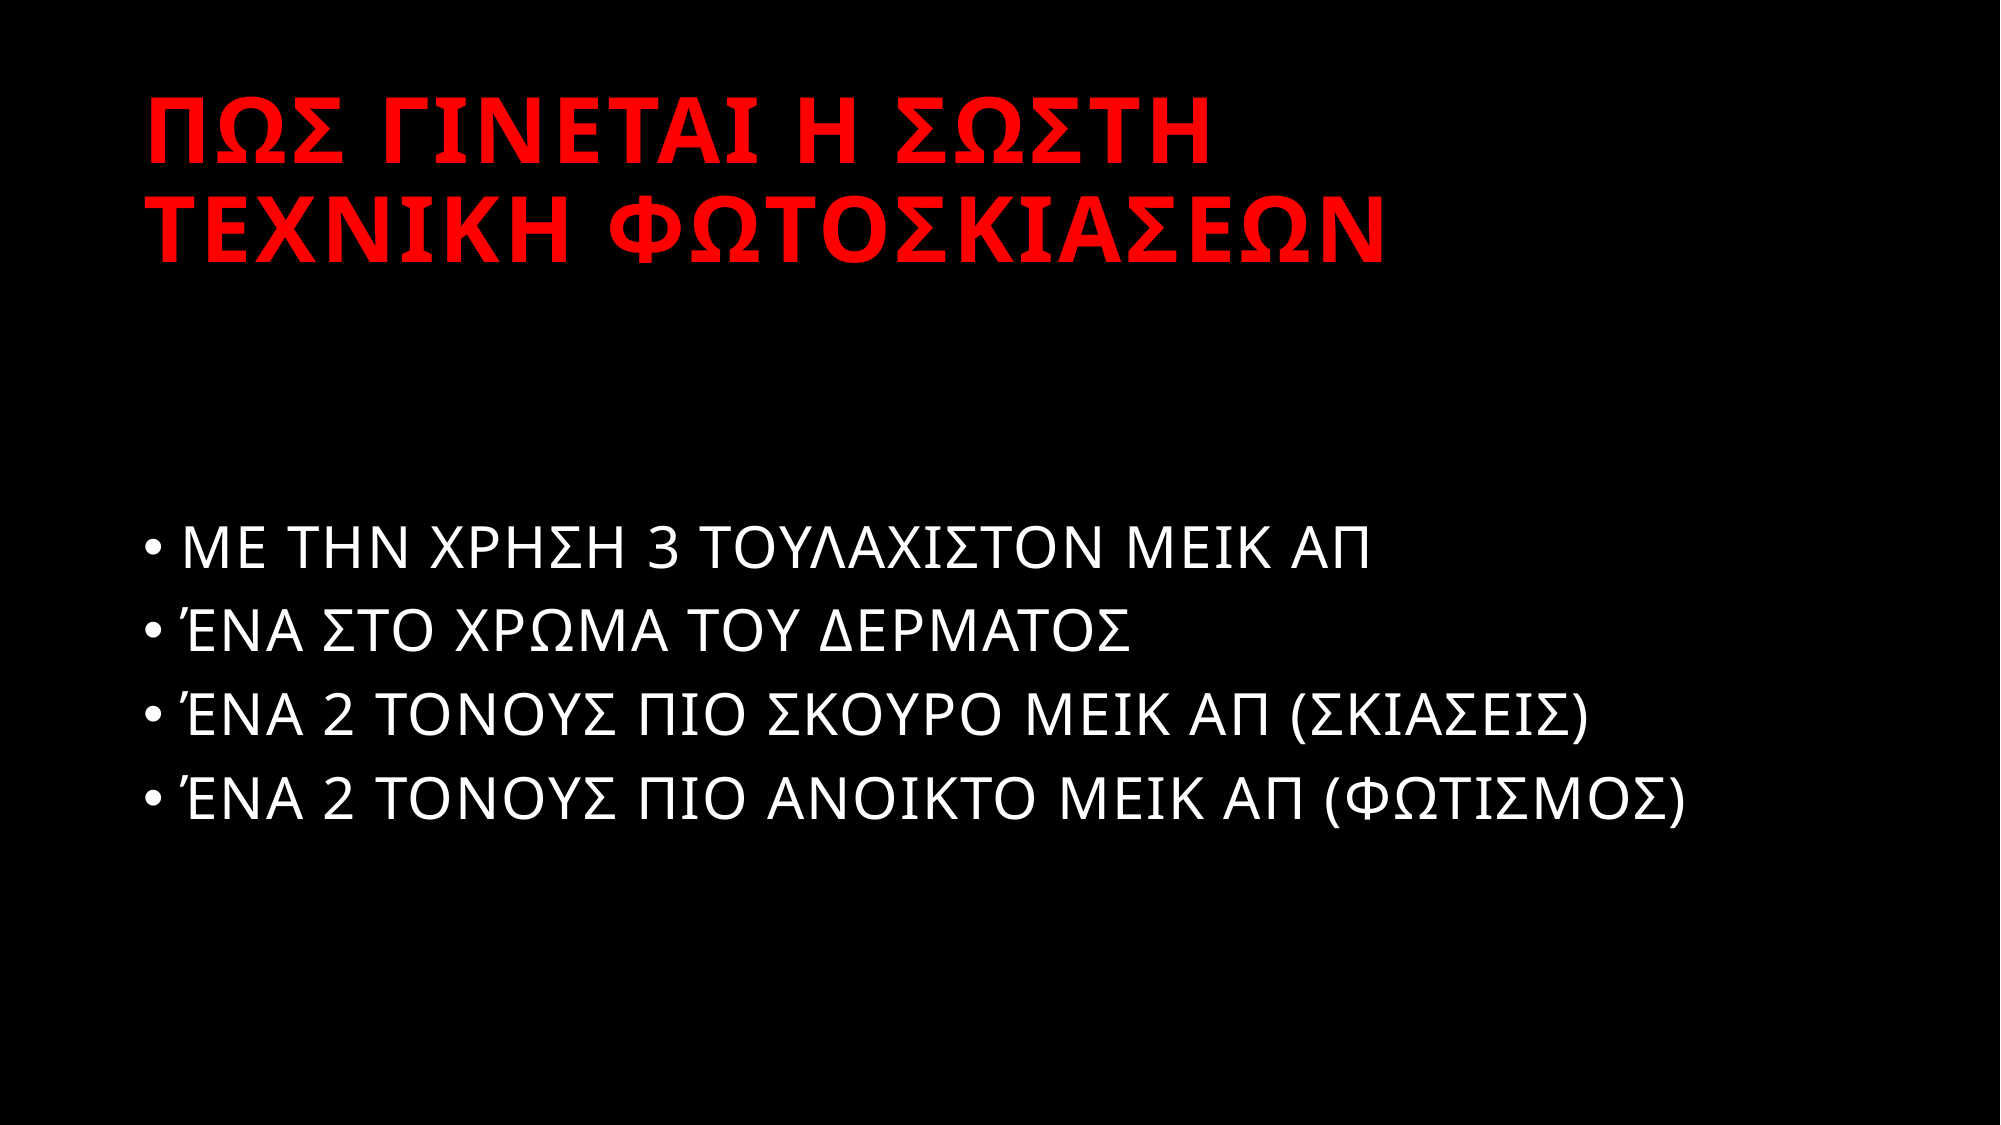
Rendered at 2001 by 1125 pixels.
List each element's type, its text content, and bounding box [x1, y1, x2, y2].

list ΜΕ ΤΗΝ ΧΡΗΣΗ 3 ΤΟΥΛΑΧΙΣΤΟΝ ΜΕΙΚ ΑΠ ΈΝΑ ΣΤΟ ΧΡΩΜΑ ΤΟΥ ΔΕΡΜΑΤΟΣ ΈΝΑ 2 ΤΟΝΟΥΣ ΠΙΟ ΣΚΟΥΡΟ ΜΕΙΚ ΑΠ (ΣΚΙΑΣΕΙΣ) ΈΝΑ 2 ΤΟΝΟΥΣ ΠΙΟ ΑΝΟΙΚΤΟ ΜΕΙΚ ΑΠ (ΦΩΤΙΣΜΟΣ) [125, 500, 1876, 927]
title ΠΩΣ ΓΙΝΕΤΑΙ Η ΣΩΣΤΗ ΤΕΧΝΙΚΗ ΦΩΤΟΣΚΙΑΣΕΩΝ [125, 66, 1626, 280]
